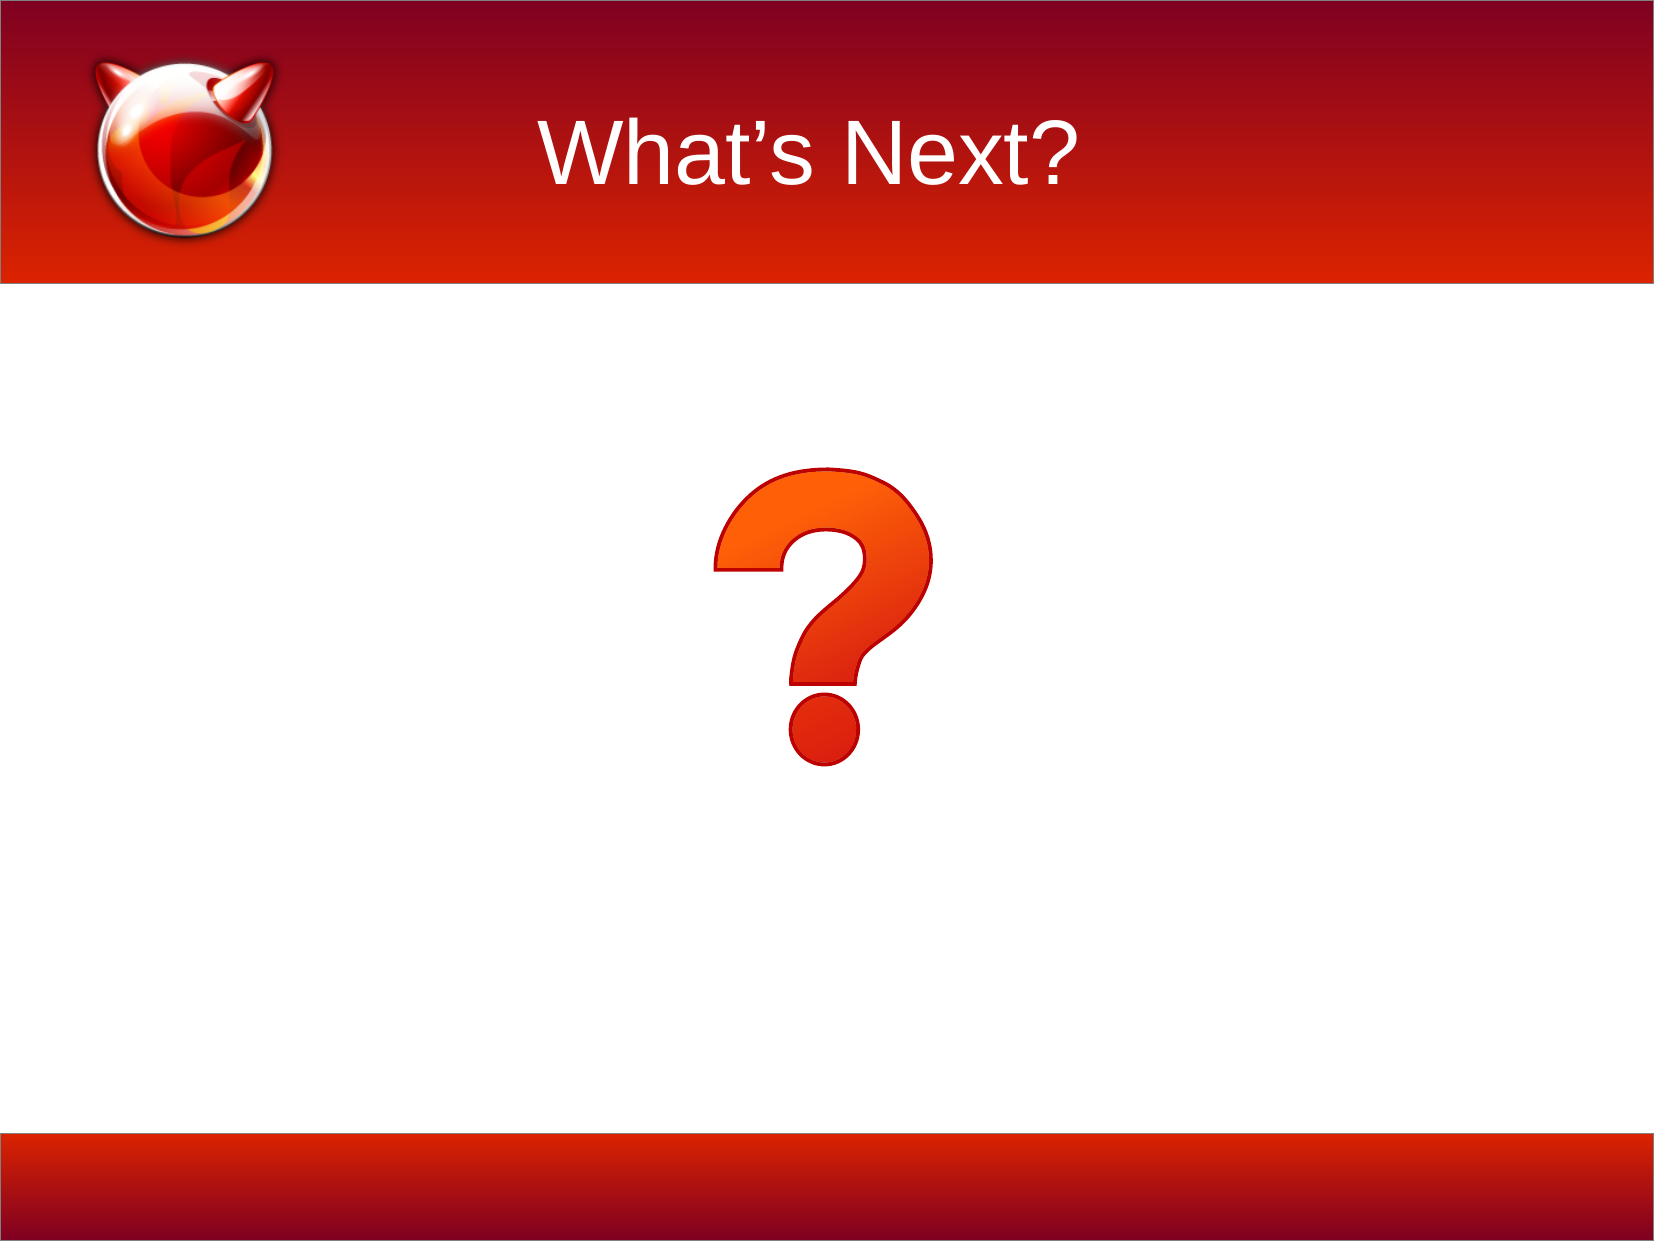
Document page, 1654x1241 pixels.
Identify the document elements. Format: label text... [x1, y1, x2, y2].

picture [620, 413, 1033, 827]
title What’s Next? [82, 49, 1536, 257]
